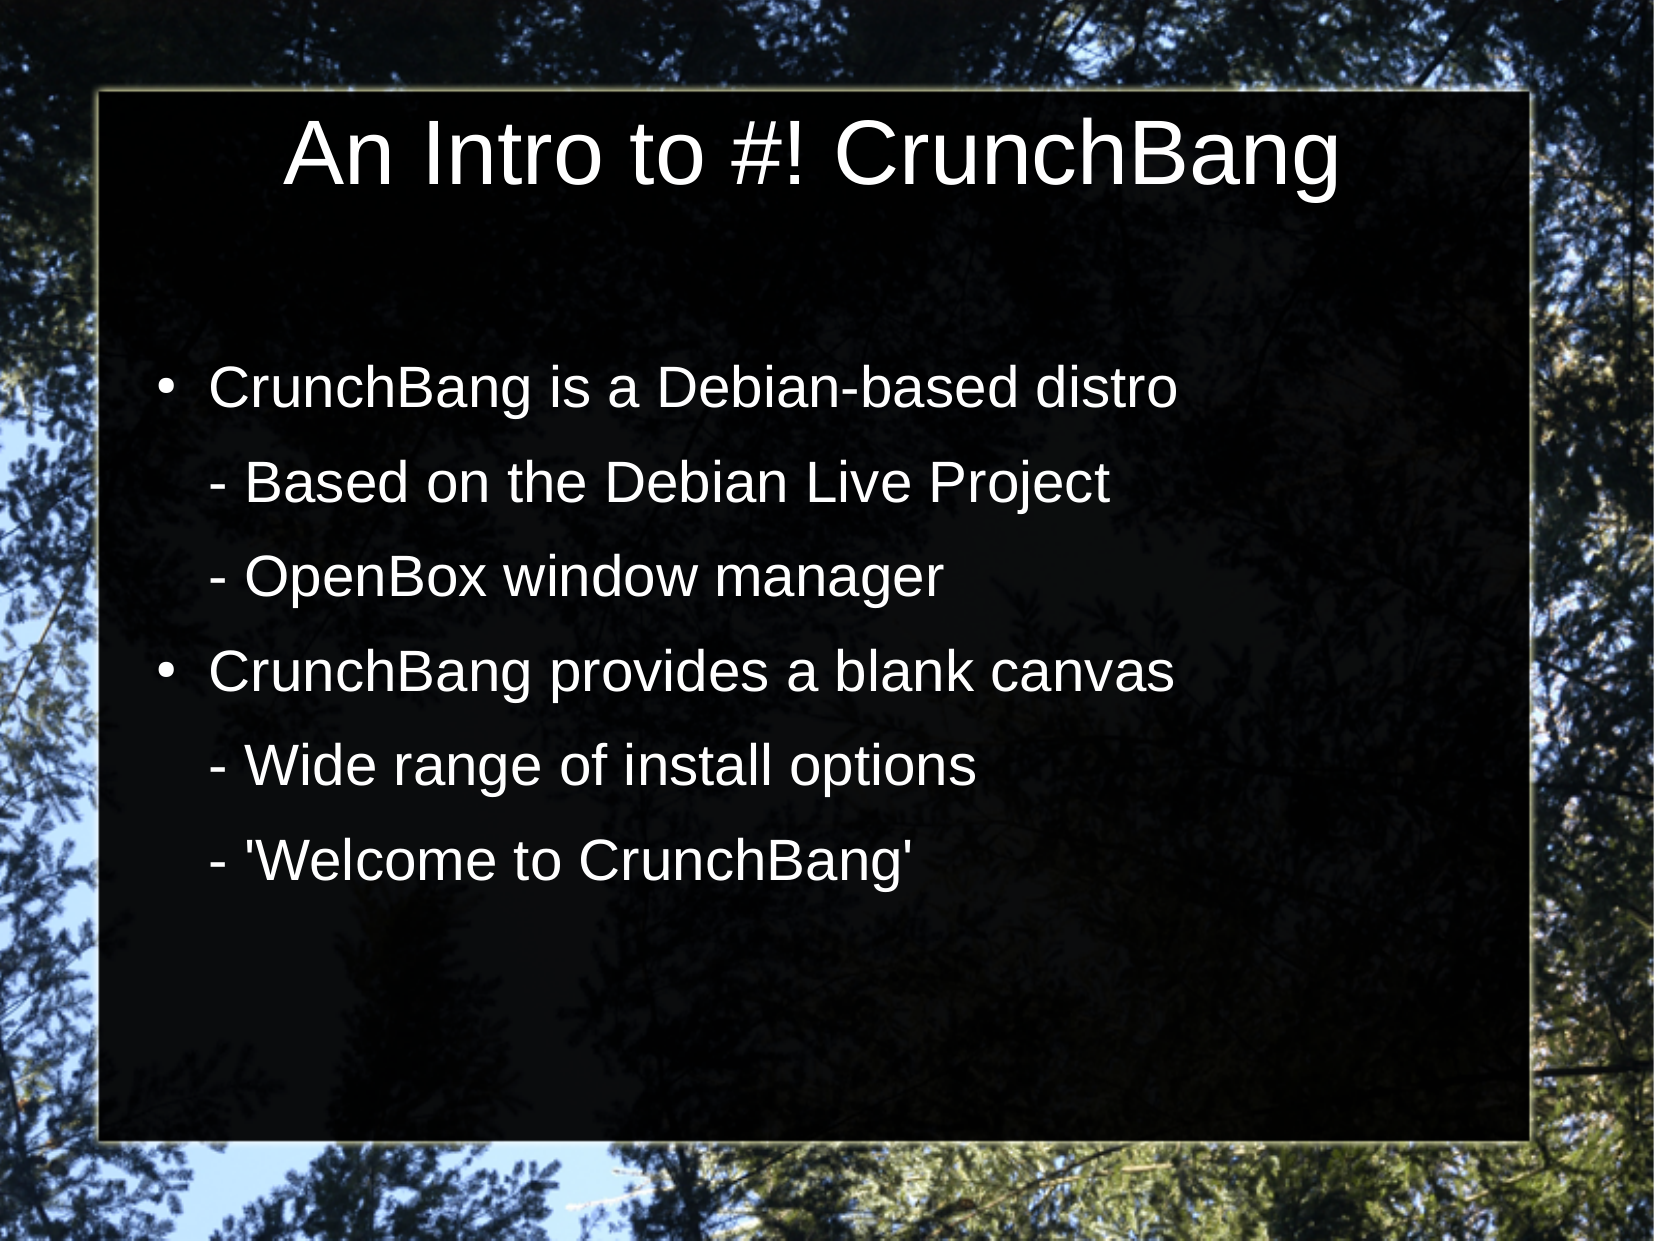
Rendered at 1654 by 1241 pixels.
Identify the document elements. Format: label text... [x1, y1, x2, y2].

title An Intro to #! CrunchBang [82, 56, 1571, 250]
list CrunchBang is a Debian-based distro - Based on the Debian Live Project - OpenBox window manager CrunchBang provides a blank canvas - Wide range of install options - 'Welcome to CrunchBang' [138, 355, 1489, 1043]
picture [0, 0, 1654, 1241]
